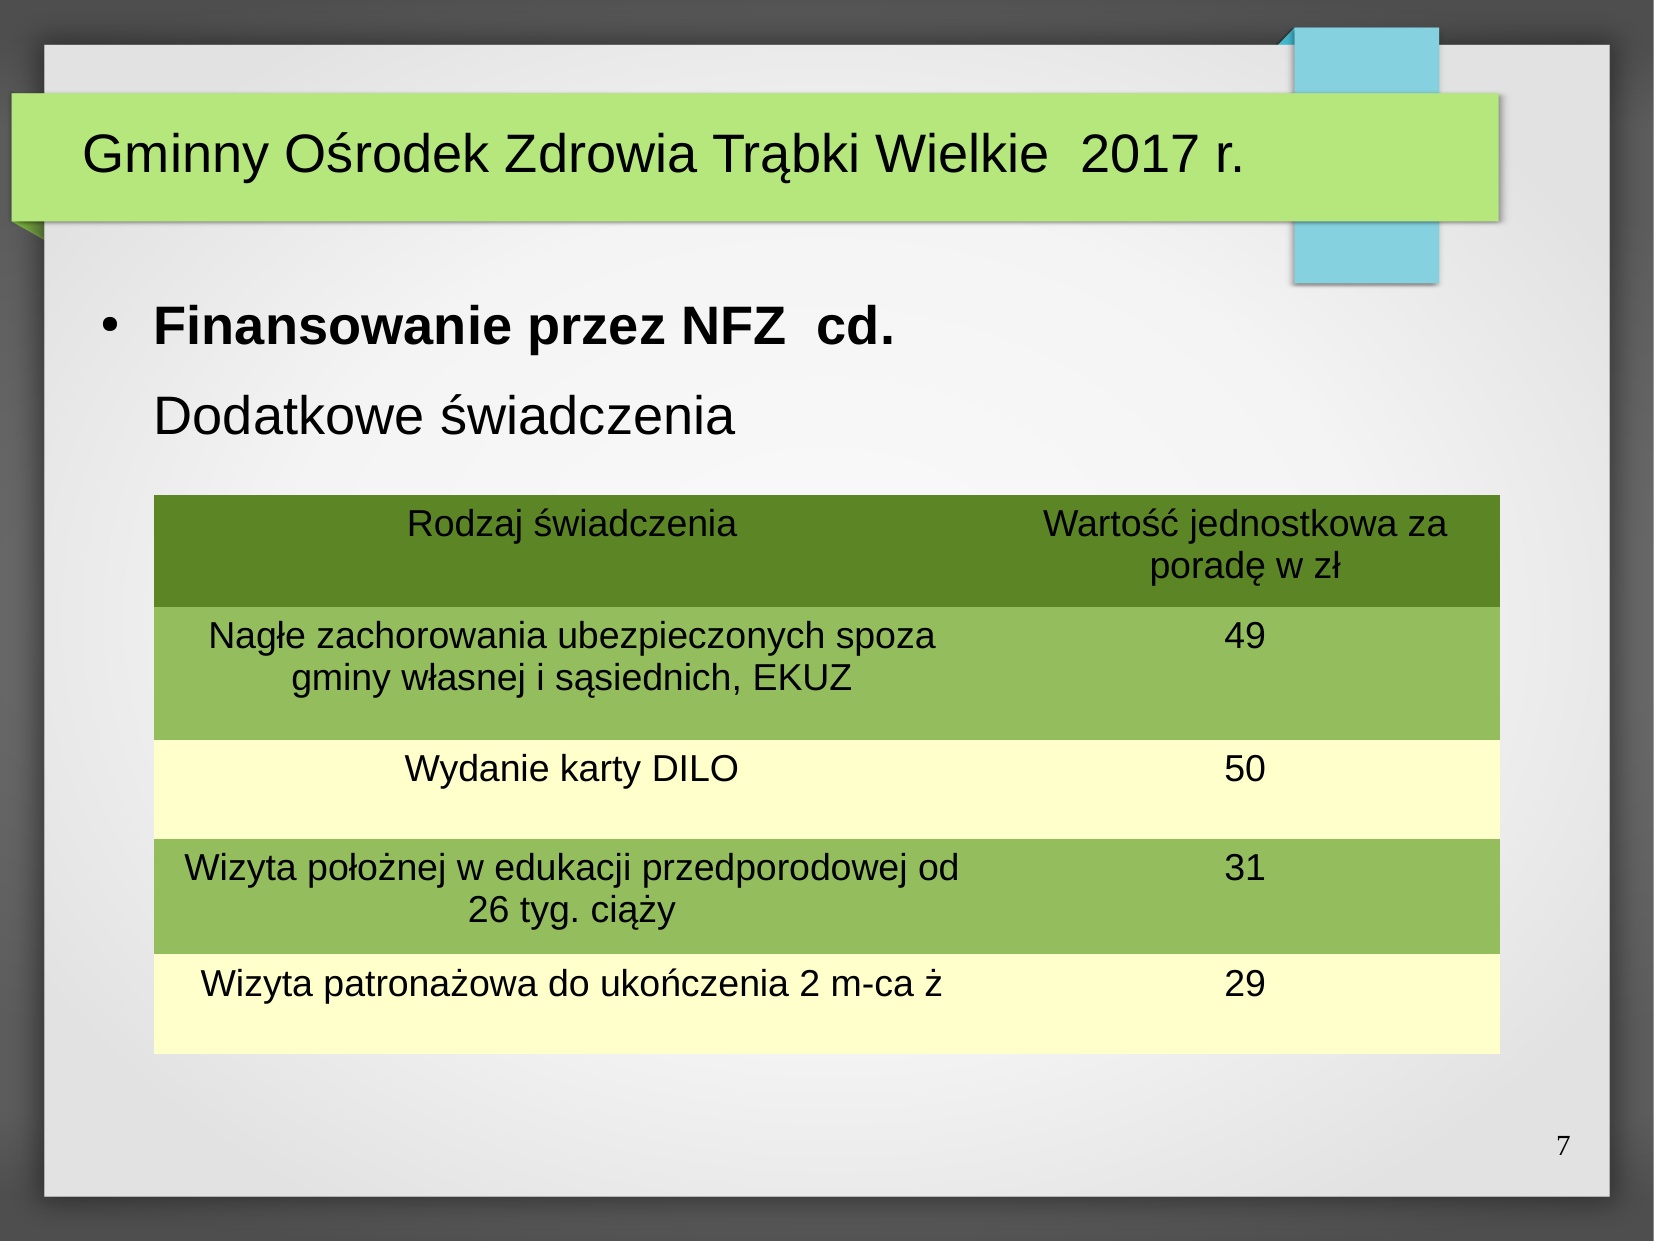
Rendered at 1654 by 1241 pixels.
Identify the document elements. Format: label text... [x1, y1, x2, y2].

table_header Wartość jednostkowa za poradę w zł [990, 495, 1500, 607]
table_cell Wydanie karty DILO [154, 740, 990, 839]
table_cell Nagłe zachorowania ubezpieczonych spoza gminy własnej i sąsiednich, EKUZ [154, 607, 990, 740]
table_cell 49 [990, 607, 1500, 740]
list Finansowanie przez NFZ cd. Dodatkowe świadczenia [82, 295, 1571, 1015]
picture [0, 0, 1654, 1241]
table_cell Wizyta położnej w edukacji przedporodowej od 26 tyg. ciąży [154, 839, 990, 954]
title Gminny Ośrodek Zdrowia Trąbki Wielkie 2017 r. [82, 94, 1264, 213]
table_cell Wizyta patronażowa do ukończenia 2 m-ca ż [154, 954, 990, 1054]
table_cell 31 [990, 839, 1500, 954]
table_cell 29 [990, 954, 1500, 1054]
table_header Rodzaj świadczenia [154, 495, 990, 607]
table_cell 50 [990, 740, 1500, 839]
